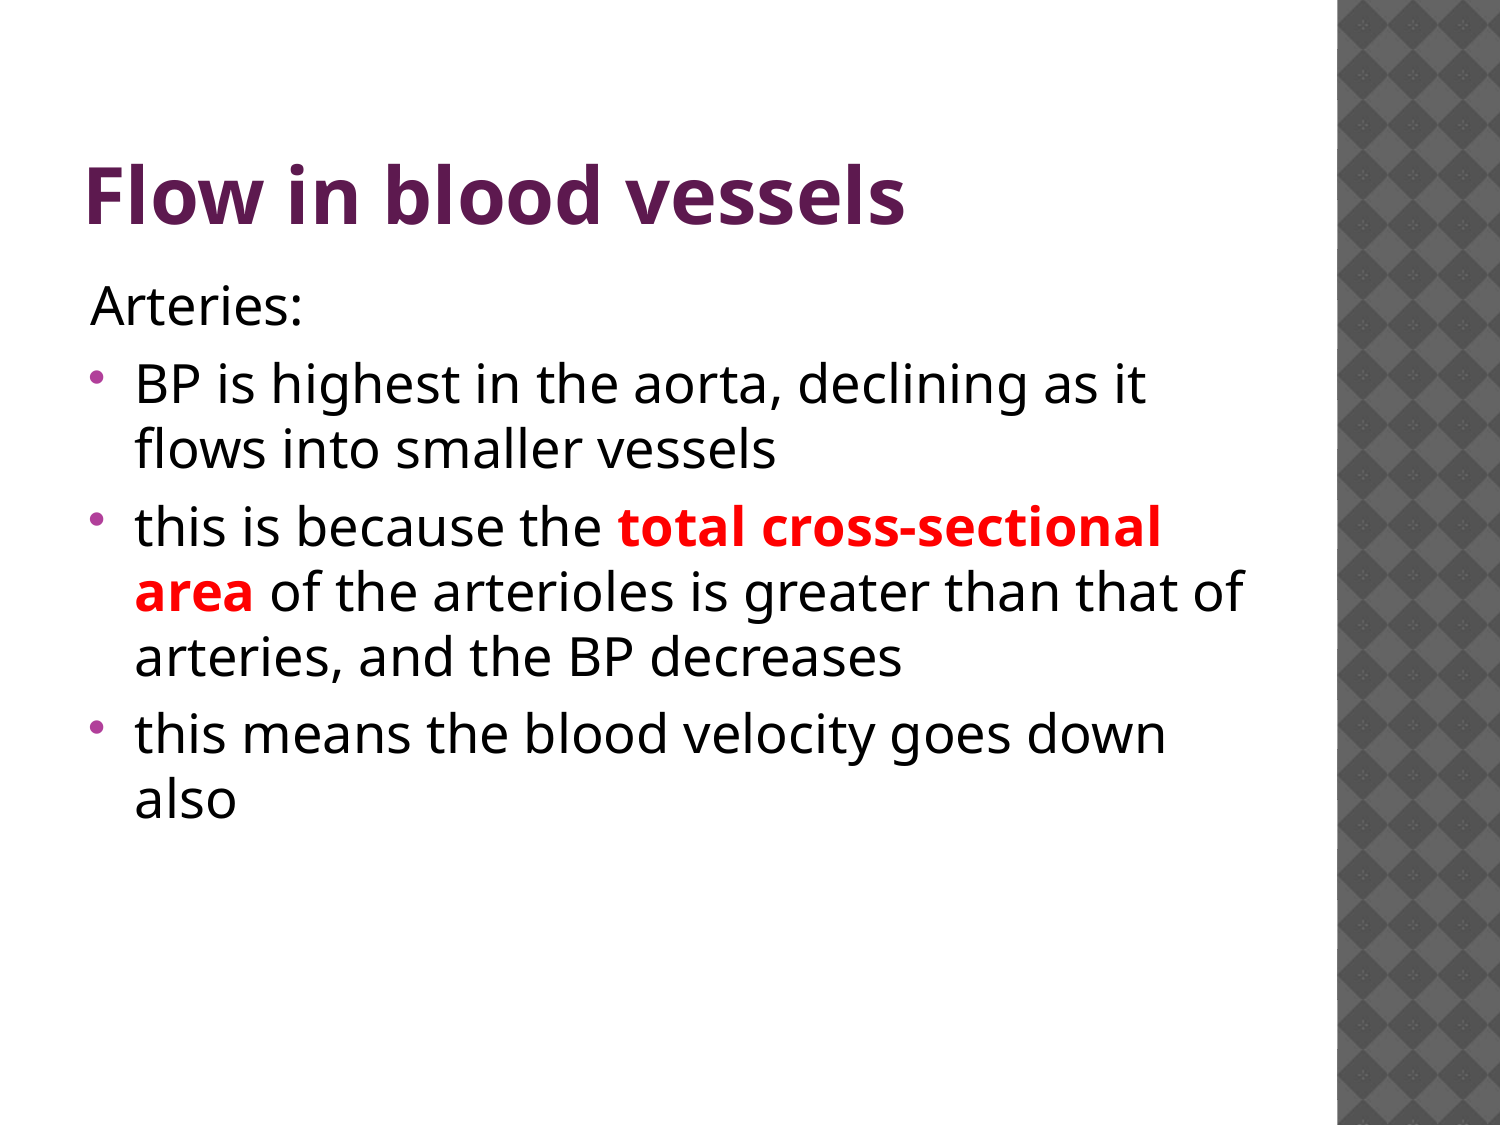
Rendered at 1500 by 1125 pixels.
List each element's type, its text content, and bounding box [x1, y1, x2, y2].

title Flow in blood vessels [75, 52, 1263, 240]
list Arteries: BP is highest in the aorta, declining as it flows into smaller vessels this is because the total cross-sectional area of the arterioles is greater than that of arteries, and the BP decreases this means the blood velocity goes down also [75, 264, 1263, 1060]
picture [1337, 0, 1500, 1125]
